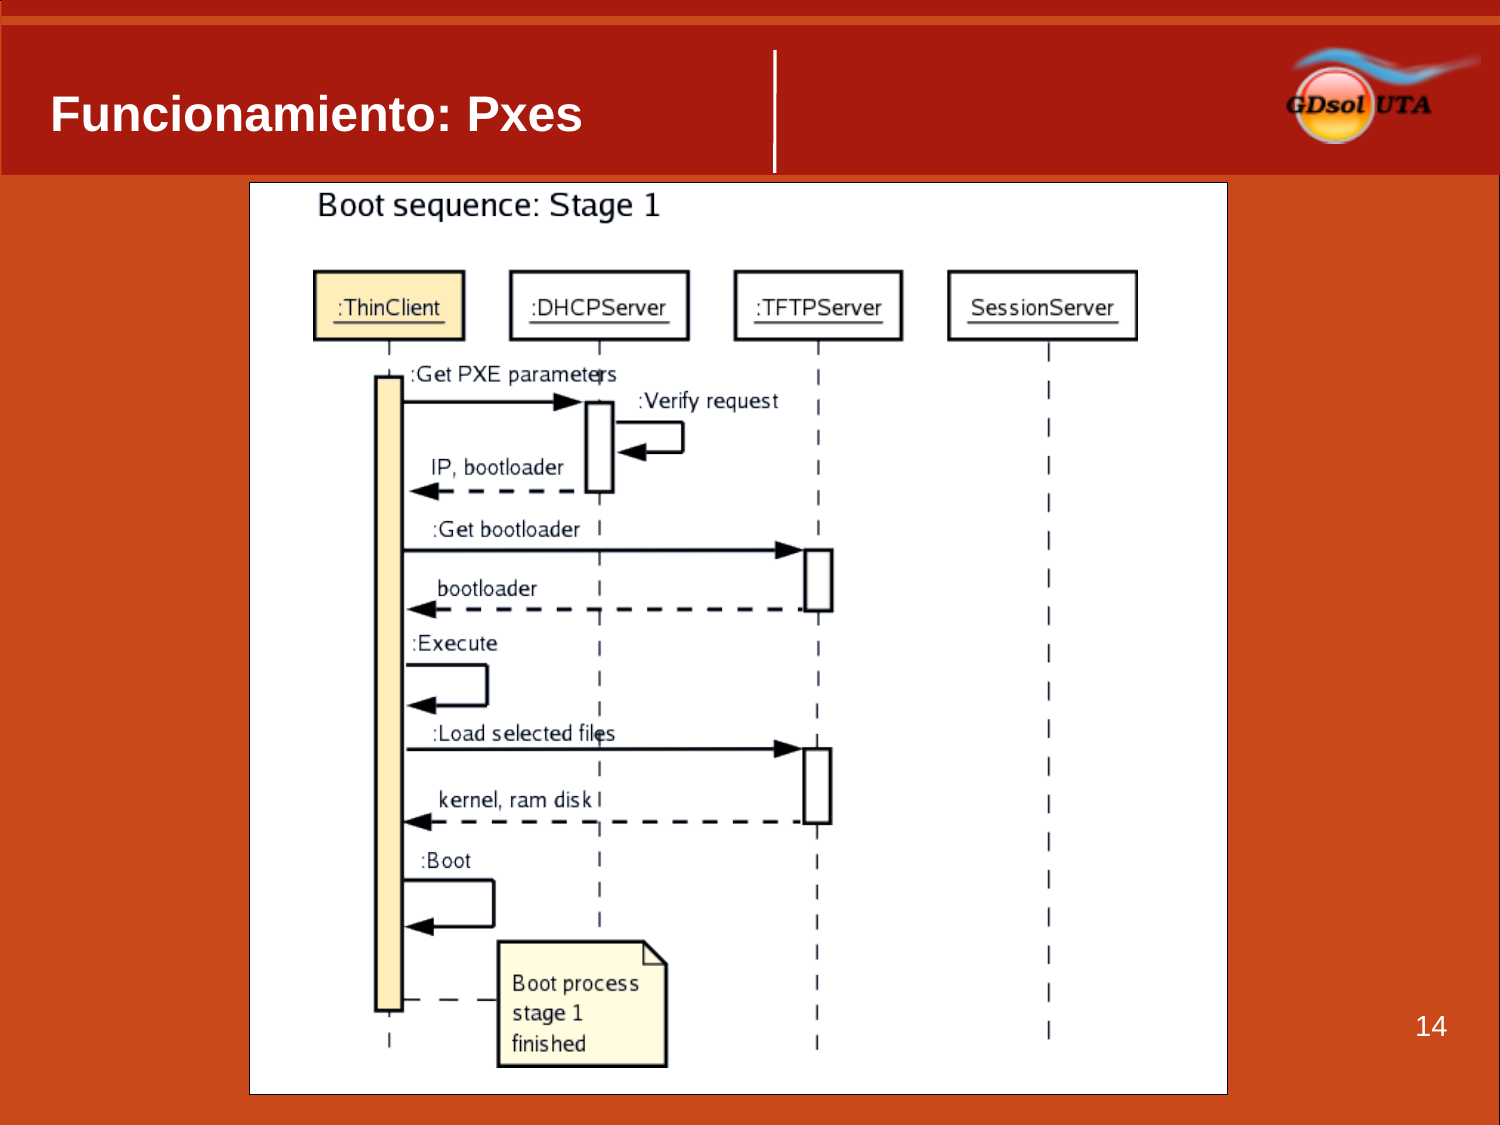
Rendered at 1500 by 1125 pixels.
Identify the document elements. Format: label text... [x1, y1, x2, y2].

picture [313, 181, 1138, 1068]
picture [1285, 45, 1481, 144]
title Funcionamiento: Pxes [50, 60, 751, 164]
text_box [249, 182, 1228, 1095]
